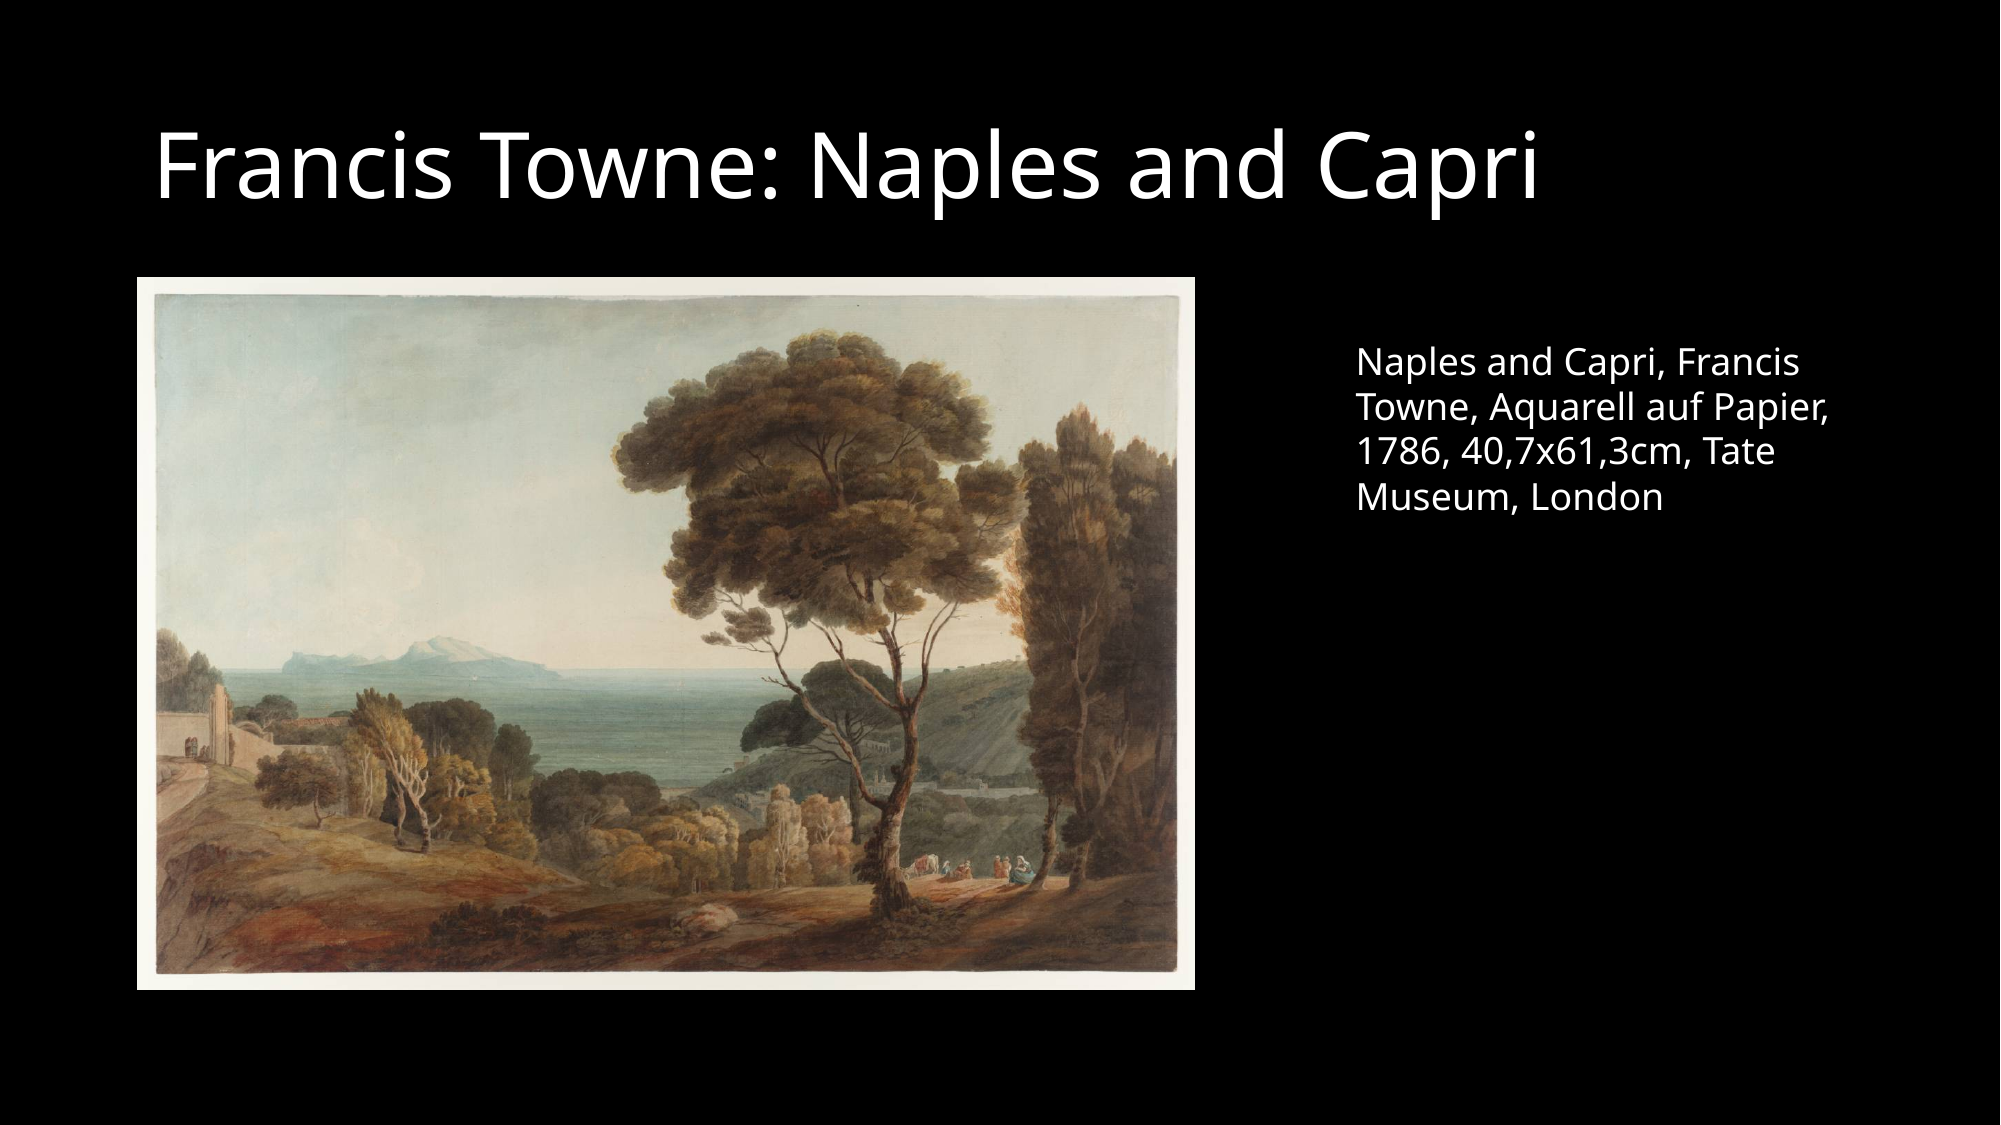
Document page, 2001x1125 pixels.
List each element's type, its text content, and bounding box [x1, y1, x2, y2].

title Francis Towne: Naples and Capri [137, 59, 1863, 278]
picture [137, 277, 1195, 991]
text_box Naples and Capri, Francis Towne, Aquarell auf Papier, 1786, 40,7x61,3cm, Tate Museum, London [1340, 329, 1883, 527]
